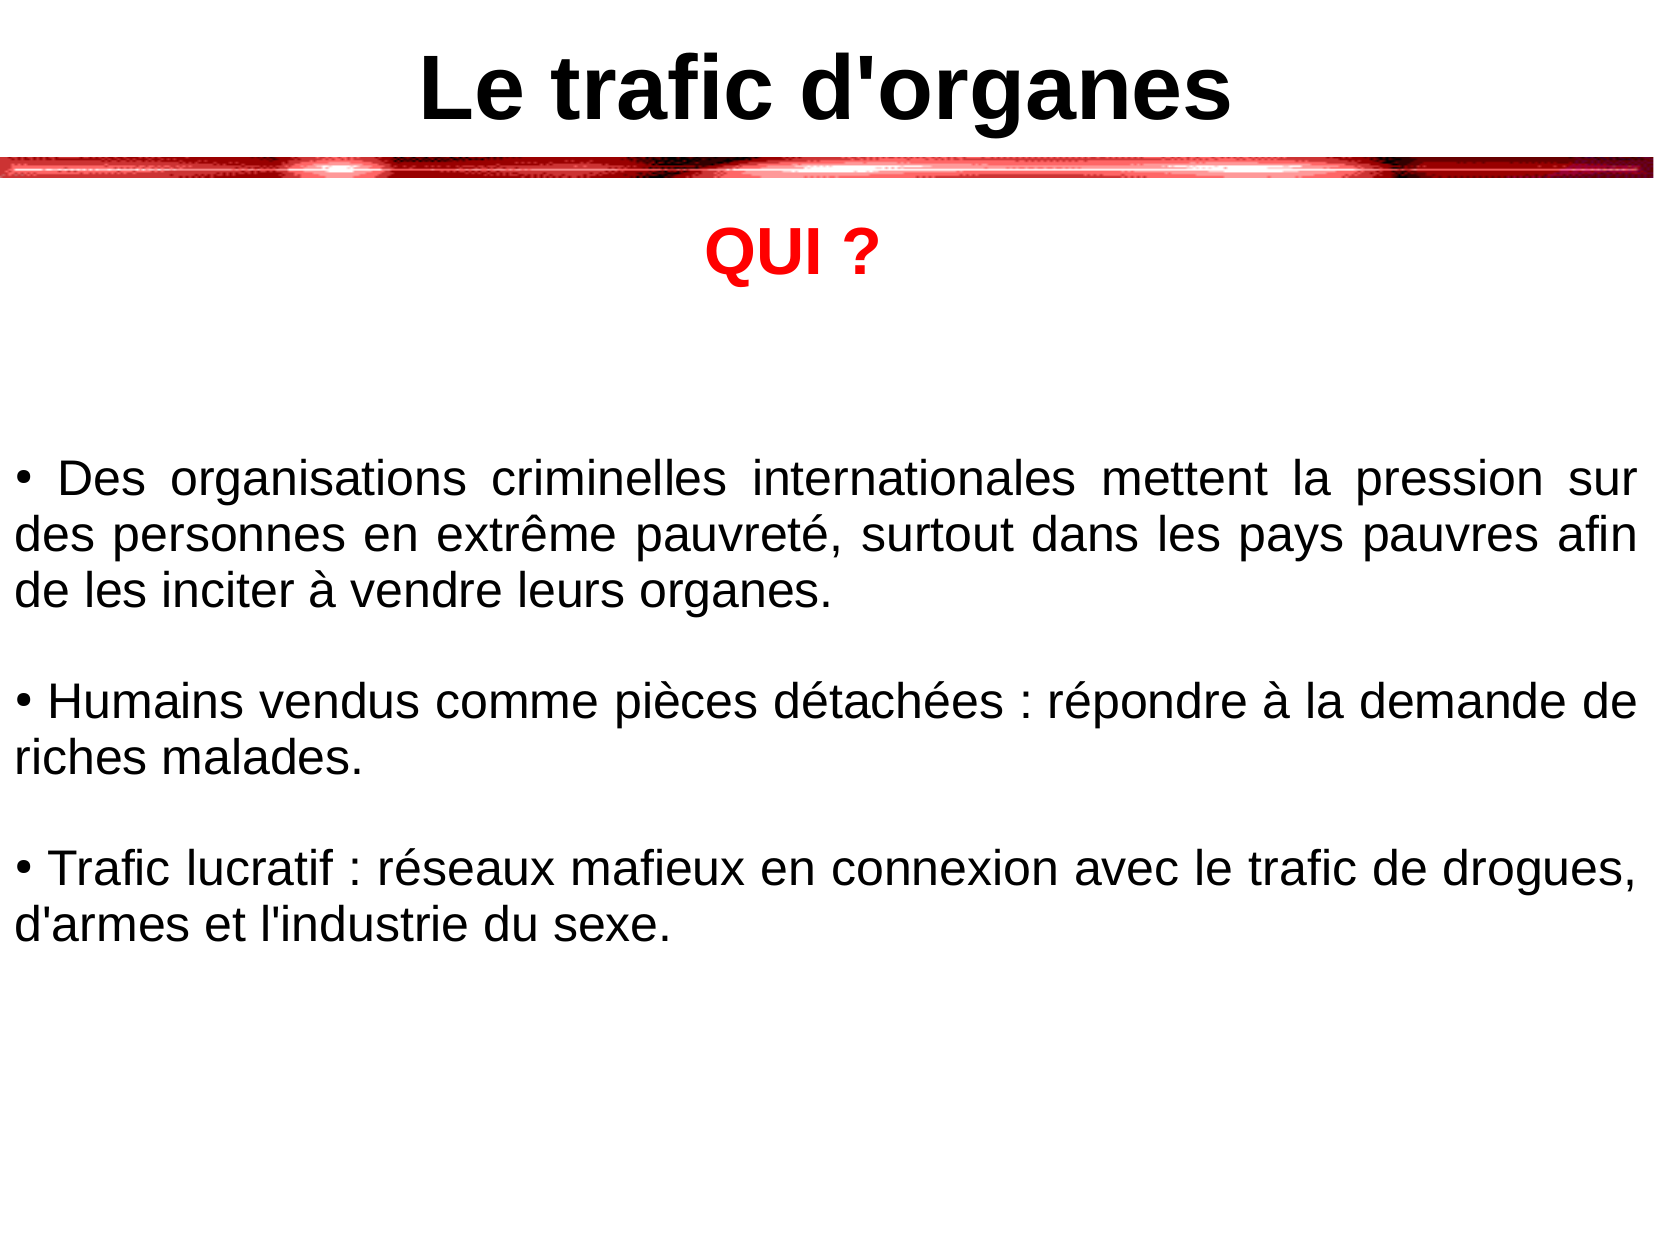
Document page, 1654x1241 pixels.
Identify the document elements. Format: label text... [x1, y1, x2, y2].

text_box Le trafic d'organes [0, 29, 1654, 148]
picture [0, 157, 1654, 178]
text_box QUI ? [383, 206, 1241, 297]
text_box Des organisations criminelles internationales mettent la pression sur des personnes en extrême pauvreté, surtout dans les pays pauvres afin de les inciter à vendre leurs organes. Humains vendus comme pièces détachées : répondre à la demande de riches malades. Trafic lucratif : réseaux mafieux en connexion avec le trafic de drogues, d'armes et l'industrie du sexe. [0, 442, 1654, 975]
